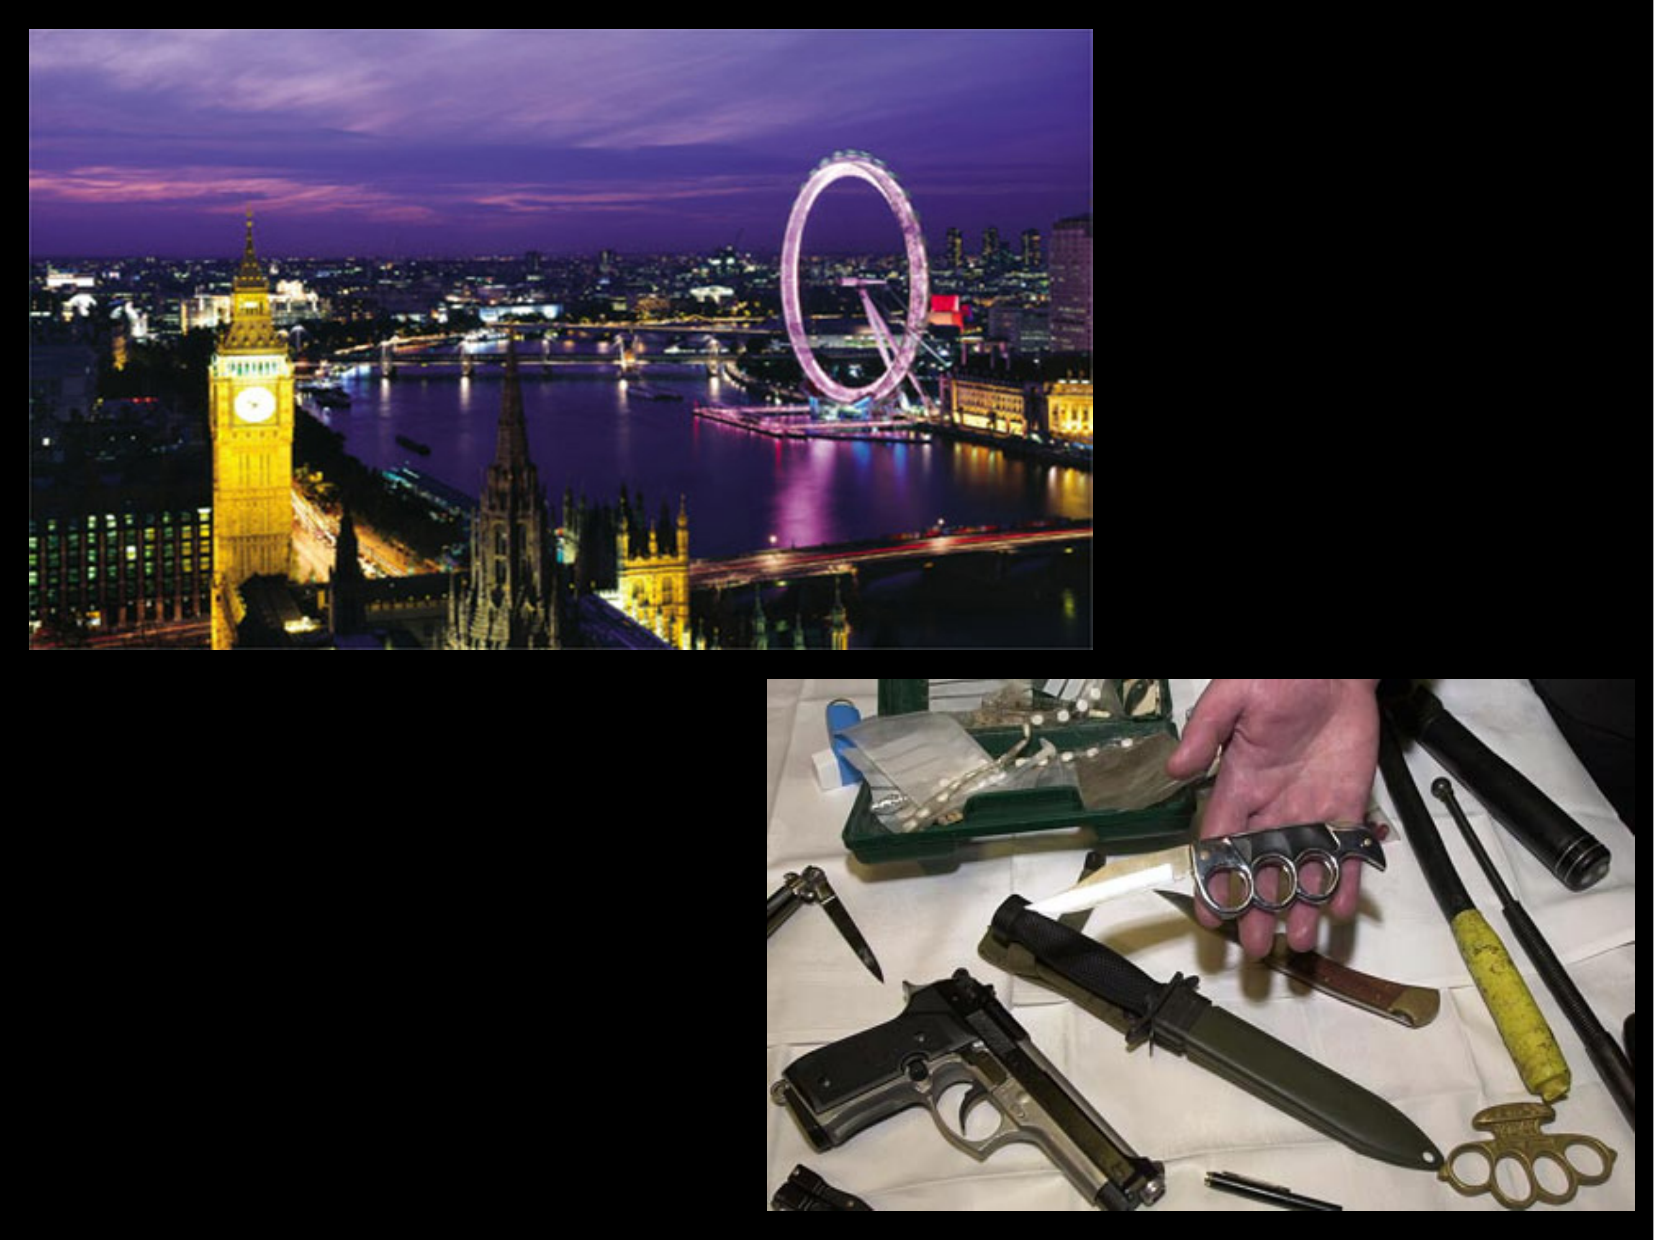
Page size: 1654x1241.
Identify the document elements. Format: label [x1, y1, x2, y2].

picture [29, 29, 1093, 650]
picture [767, 679, 1635, 1211]
